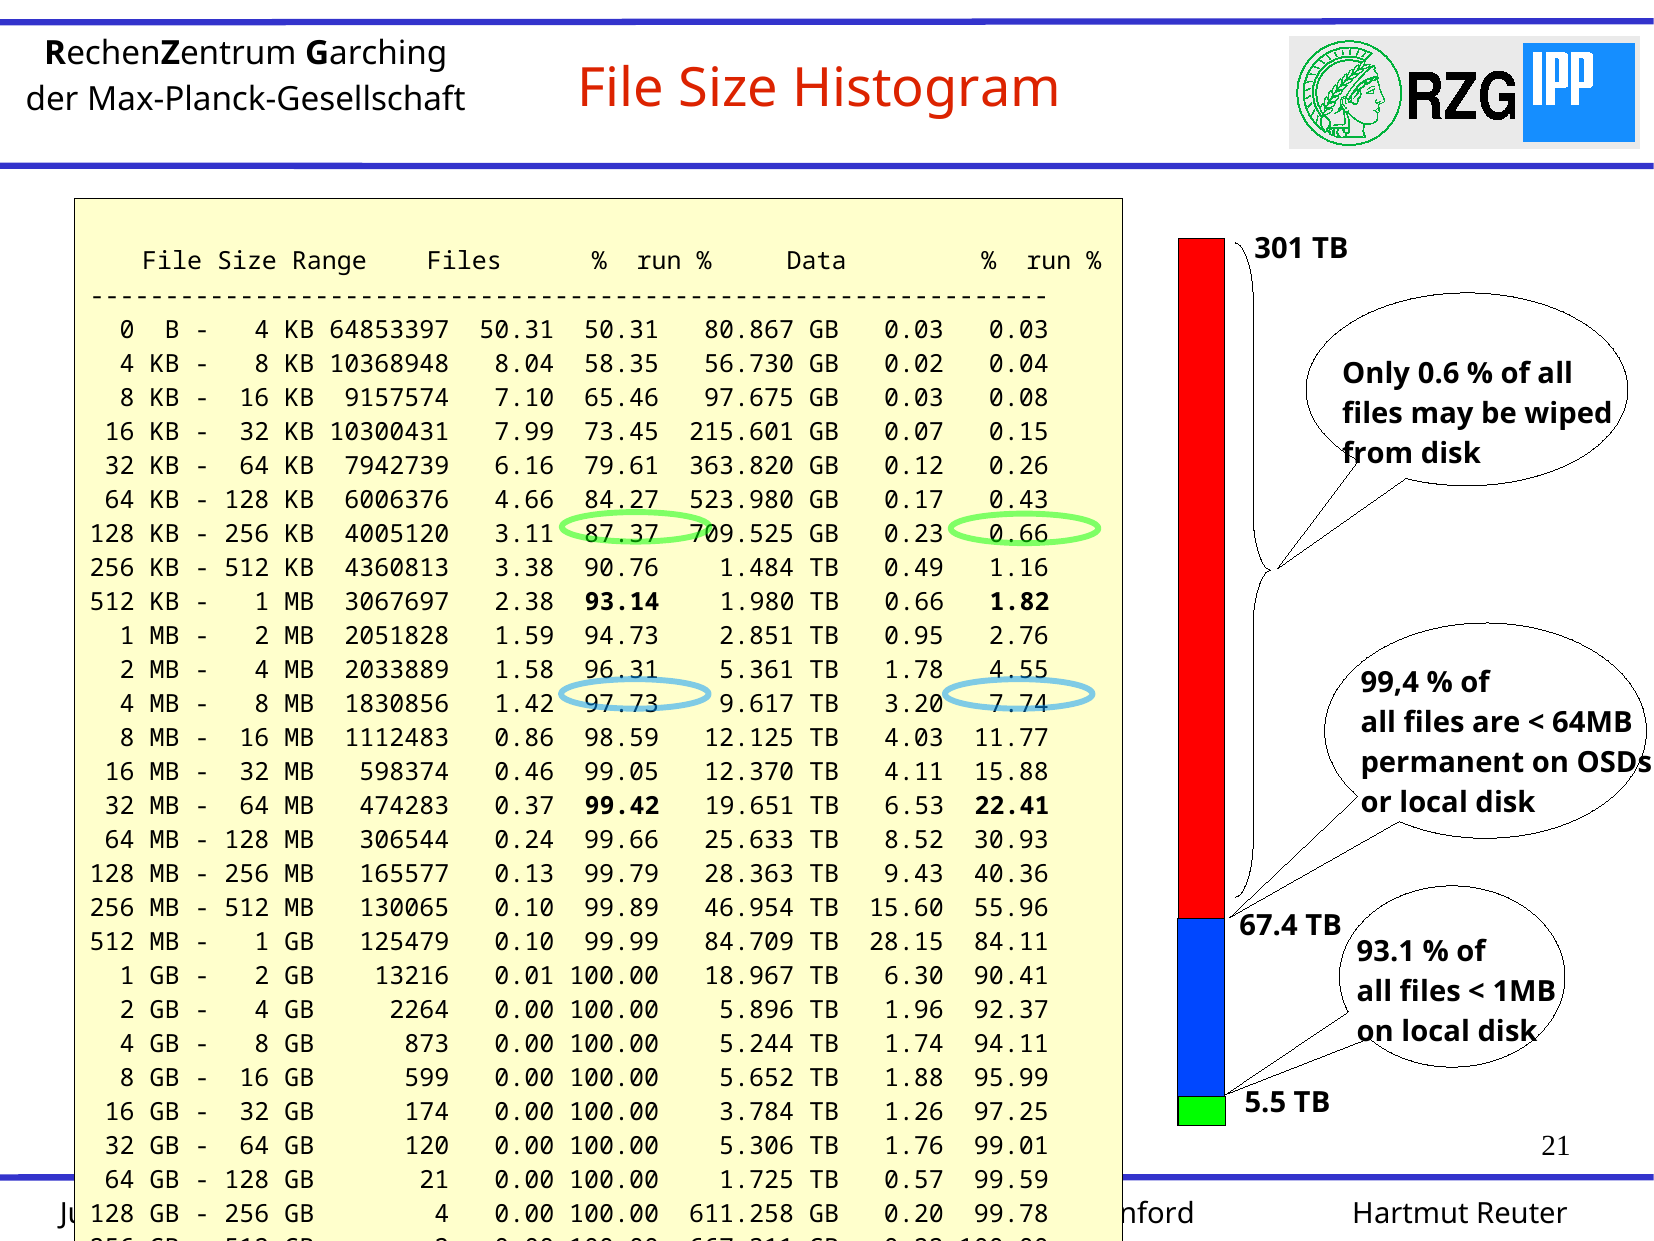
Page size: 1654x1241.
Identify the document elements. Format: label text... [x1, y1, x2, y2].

text_box Only 0.6 % of all files may be wiped from disk [1342, 312, 1601, 445]
text_box File Size Histogram [0, 40, 1654, 178]
text_box 5.5 TB [1244, 1081, 1333, 1115]
text_box 301 TB [1254, 227, 1351, 261]
text_box [1177, 238, 1226, 1126]
text_box 93.1 % of all files < 1MB on local disk [1356, 930, 1553, 1030]
text_box 67.4 TB [1239, 904, 1344, 938]
text_box 99,4 % of all files are < 64MB permanent on OSDs or local disk [1360, 661, 1642, 793]
text_box File Size Range Files % run % Data % run % ---------------------------------------------------------------- 0 B - 4 KB 64853397 50.31 50.31 80.867 GB 0.03 0.03 4 KB - 8 KB 10368948 8.04 58.35 56.730 GB 0.02 0.04 8 KB - 16 KB 9157574 7.10 65.46 97.675 GB 0.03 0.08 16 KB - 32 KB 10300431 7.99 73.45 215.601 GB 0.07 0.15 32 KB - 64 KB 7942739 6.16 79.61 363.820 GB 0.12 0.26 64 KB - 128 KB 6006376 4.66 84.27 523.980 GB 0.17 0.43 128 KB - 256 KB 4005120 3.11 87.37 709.525 GB 0.23 0.66 256 KB - 512 KB 4360813 3.38 90.76 1.484 TB 0.49 1.16 512 KB - 1 MB 3067697 2.38 93.14 1.980 TB 0.66 1.82 1 MB - 2 MB 2051828 1.59 94.73 2.851 TB 0.95 2.76 2 MB - 4 MB 2033889 1.58 96.31 5.361 TB 1.78 4.55 4 MB - 8 MB 1830856 1.42 97.73 9.617 TB 3.20 7.74 8 MB - 16 MB 1112483 0.86 98.59 12.125 TB 4.03 11.77 16 MB - 32 MB 598374 0.46 99.05 12.370 TB 4.11 15.88 32 MB - 64 MB 474283 0.37 99.42 19.651 TB 6.53 22.41 64 MB - 128 MB 306544 0.24 99.66 25.633 TB 8.52 30.93 128 MB - 256 MB 165577 0.13 99.79 28.363 TB 9.43 40.36 256 MB - 512 MB 130065 0.10 99.89 46.954 TB 15.60 55.96 512 MB - 1 GB 125479 0.10 99.99 84.709 TB 28.15 84.11 1 GB - 2 GB 13216 0.01 100.00 18.967 TB 6.30 90.41 2 GB - 4 GB 2264 0.00 100.00 5.896 TB 1.96 92.37 4 GB - 8 GB 873 0.00 100.00 5.244 TB 1.74 94.11 8 GB - 16 GB 599 0.00 100.00 5.652 TB 1.88 95.99 16 GB - 32 GB 174 0.00 100.00 3.784 TB 1.26 97.25 32 GB - 64 GB 120 0.00 100.00 5.306 TB 1.76 99.01 64 GB - 128 GB 21 0.00 100.00 1.725 TB 0.57 99.59 128 GB - 256 GB 4 0.00 100.00 611.258 GB 0.20 99.78 256 GB - 512 GB 2 0.00 100.00 667.311 GB 0.22 100.00 ---------------------------------------------------------------- Totals: 128909746 Files 300.938 TB [74, 198, 1123, 1158]
picture [1289, 36, 1640, 40]
